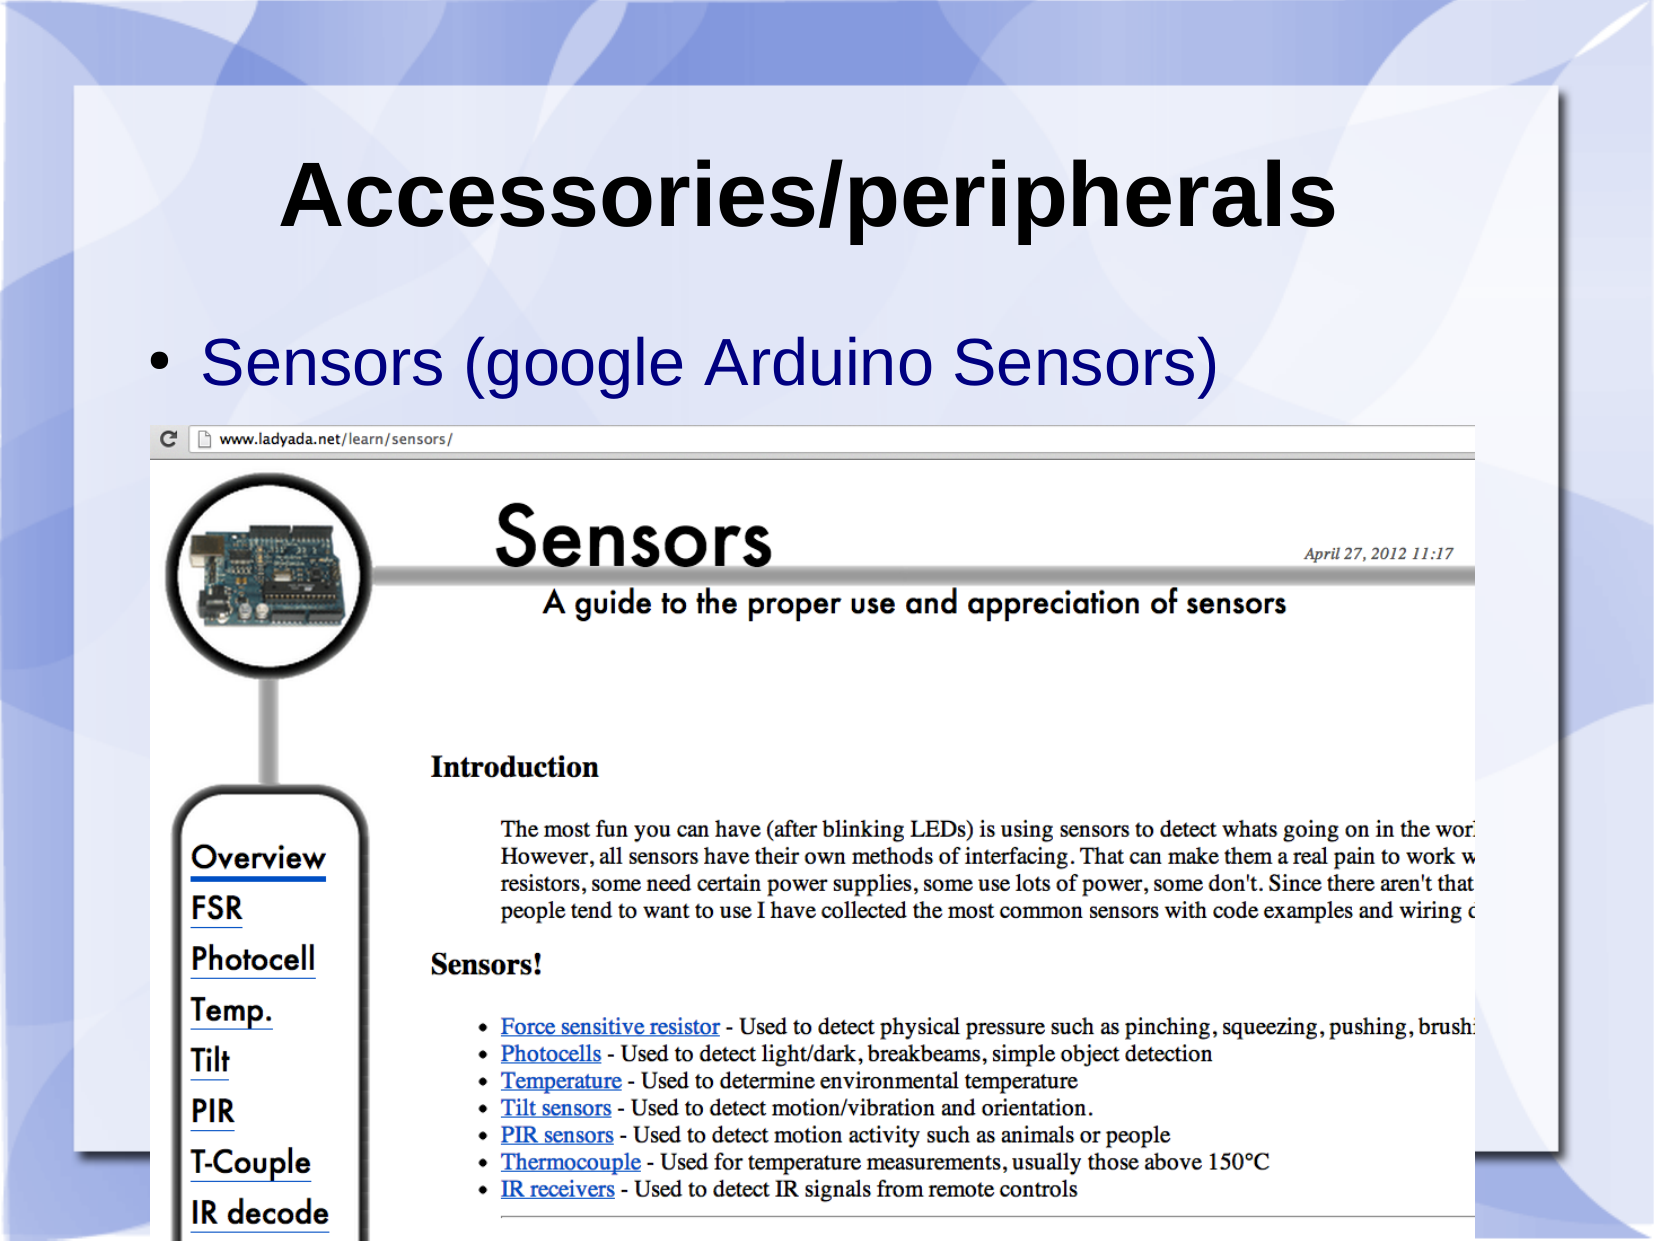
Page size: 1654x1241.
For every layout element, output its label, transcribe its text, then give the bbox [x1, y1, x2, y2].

title Accessories/peripherals [82, 90, 1536, 298]
picture [0, 0, 1654, 1241]
list Sensors (google Arduino Sensors) [129, 324, 1489, 975]
